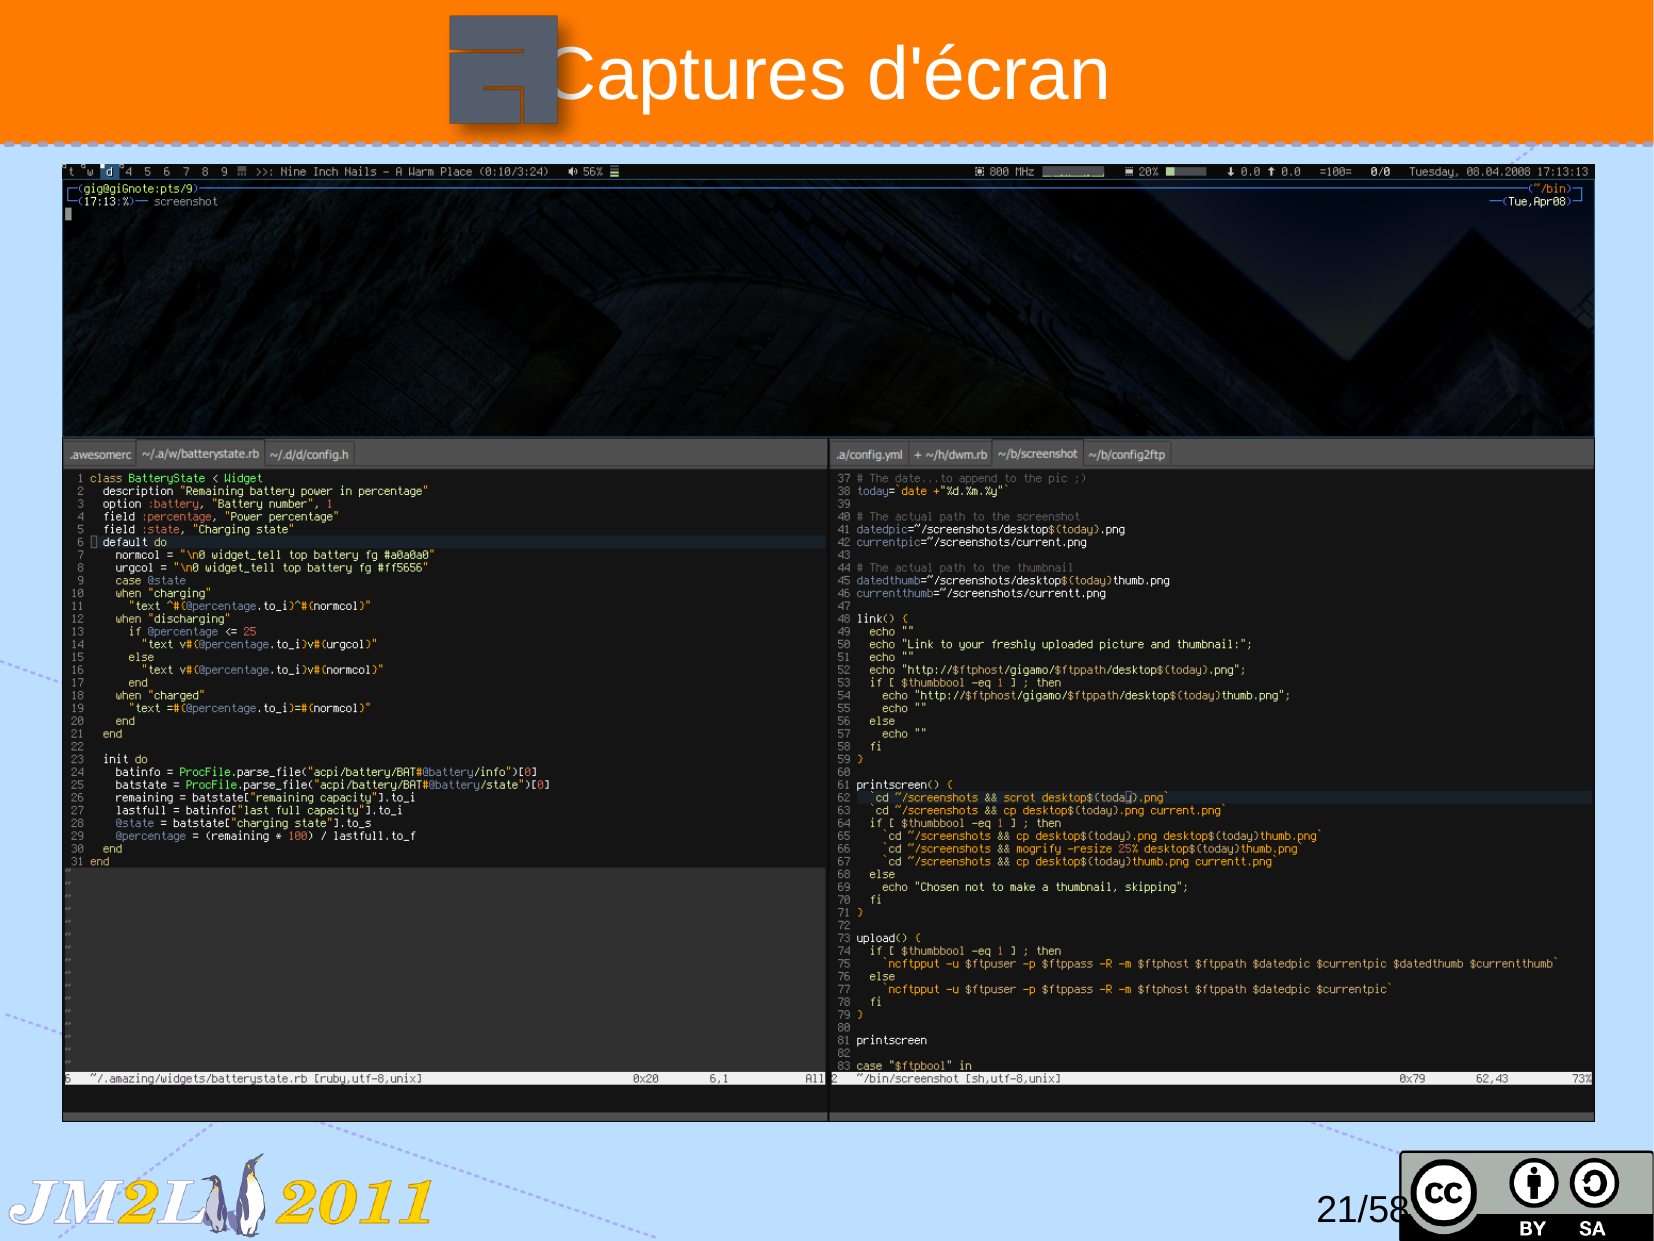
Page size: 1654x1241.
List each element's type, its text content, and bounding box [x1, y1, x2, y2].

picture [435, 1, 583, 144]
picture [0, 0, 1654, 1241]
title Captures d'écran [29, 0, 1625, 148]
